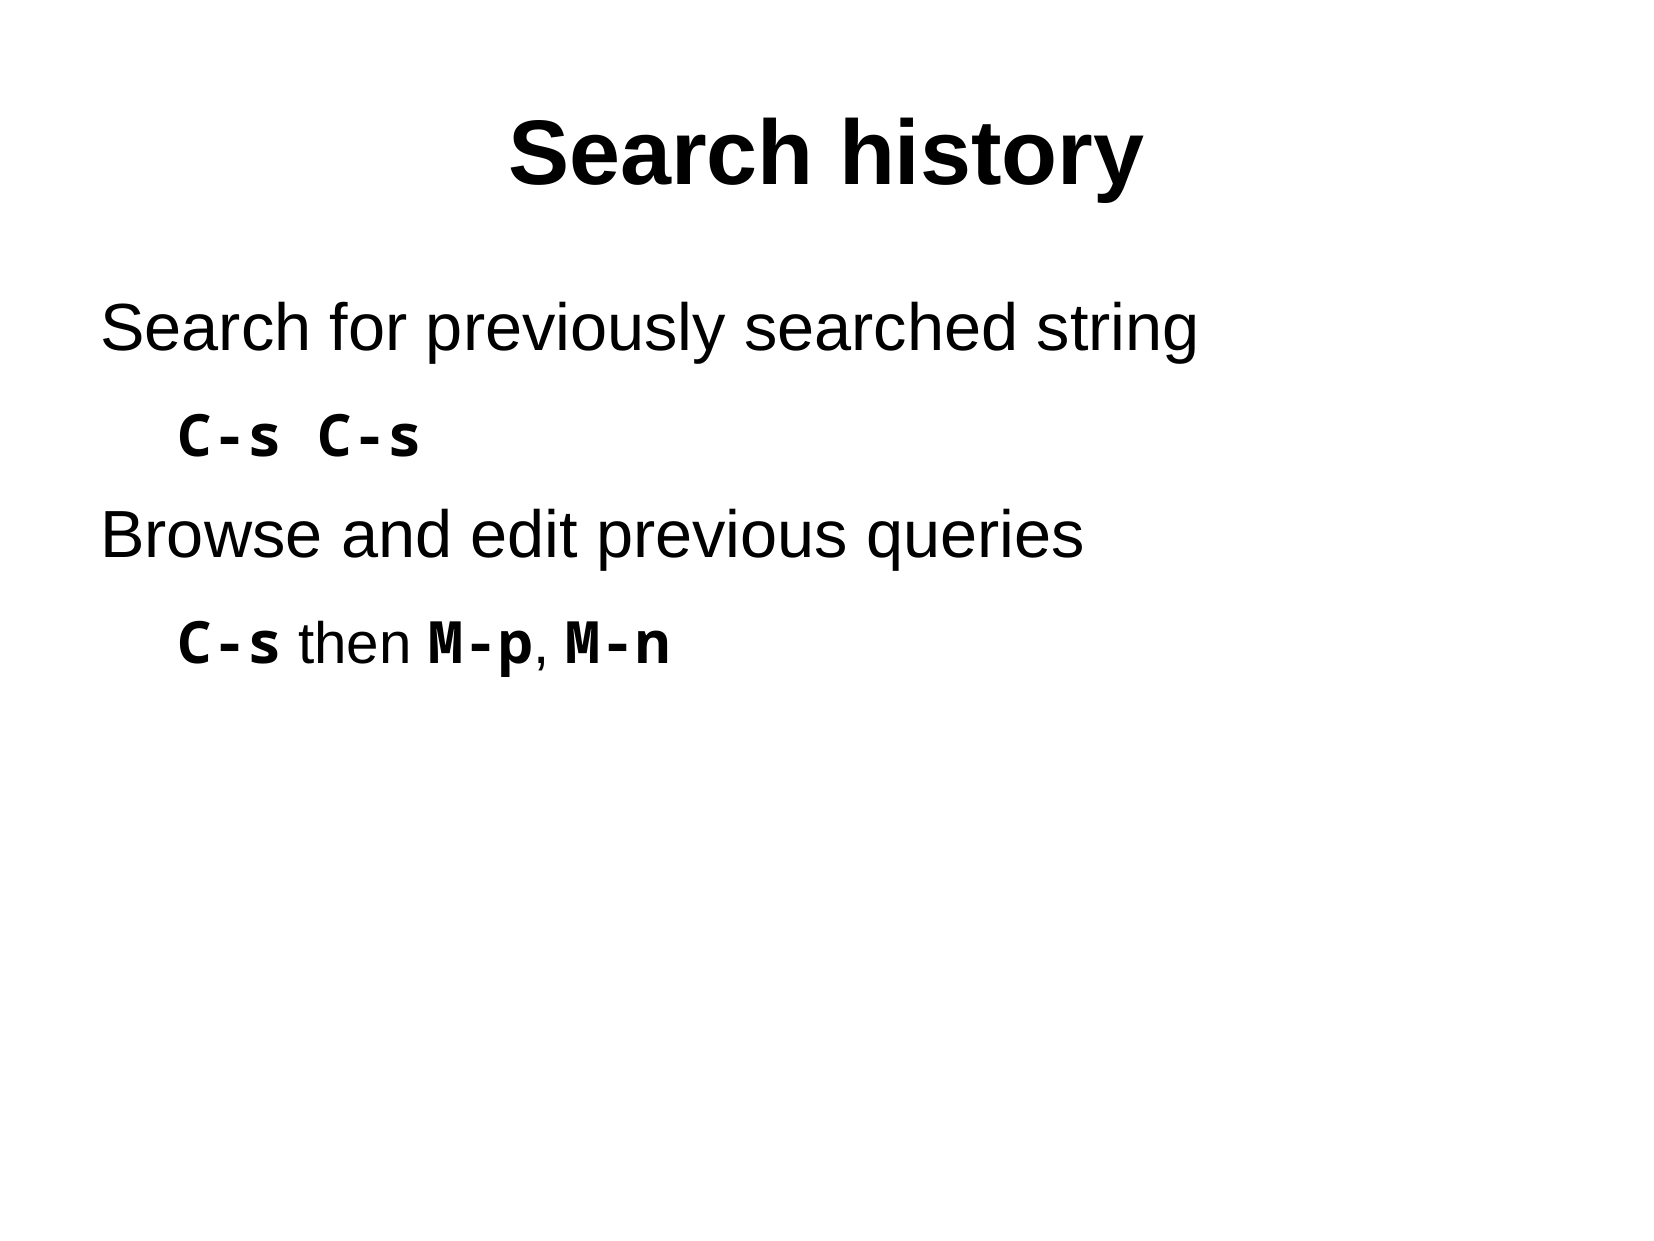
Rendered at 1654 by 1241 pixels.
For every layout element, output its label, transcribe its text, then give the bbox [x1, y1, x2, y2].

list Search for previously searched string C-s C-s Browse and edit previous queries C-s then M-p, M-n [82, 290, 1571, 1094]
title Search history [82, 56, 1571, 250]
